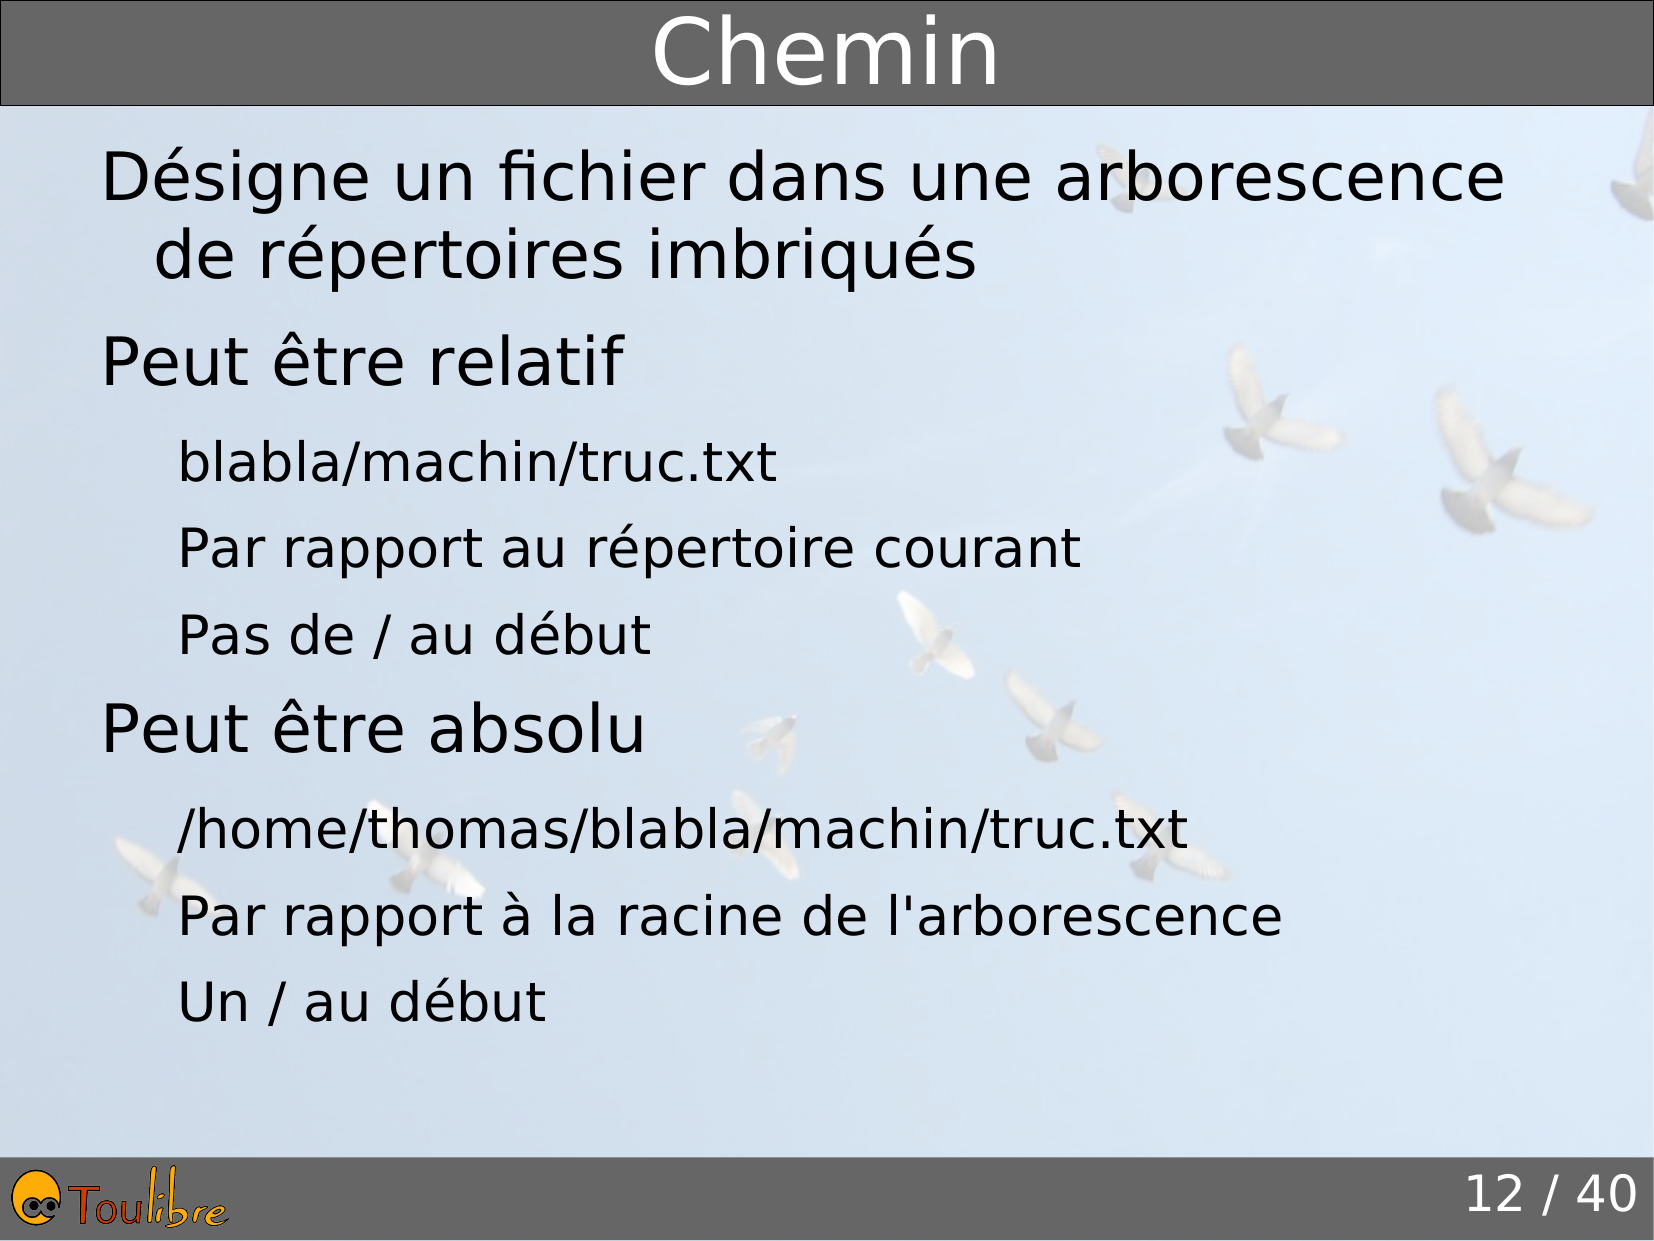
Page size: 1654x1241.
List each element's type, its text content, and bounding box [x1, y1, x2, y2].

list Désigne un fichier dans une arborescence de répertoires imbriqués Peut être relatif blabla/machin/truc.txt Par rapport au répertoire courant Pas de / au début Peut être absolu /home/thomas/blabla/machin/truc.txt Par rapport à la racine de l'arborescence Un / au début [82, 138, 1571, 1094]
picture [11, 1165, 229, 1228]
title Chemin [0, 0, 1654, 107]
